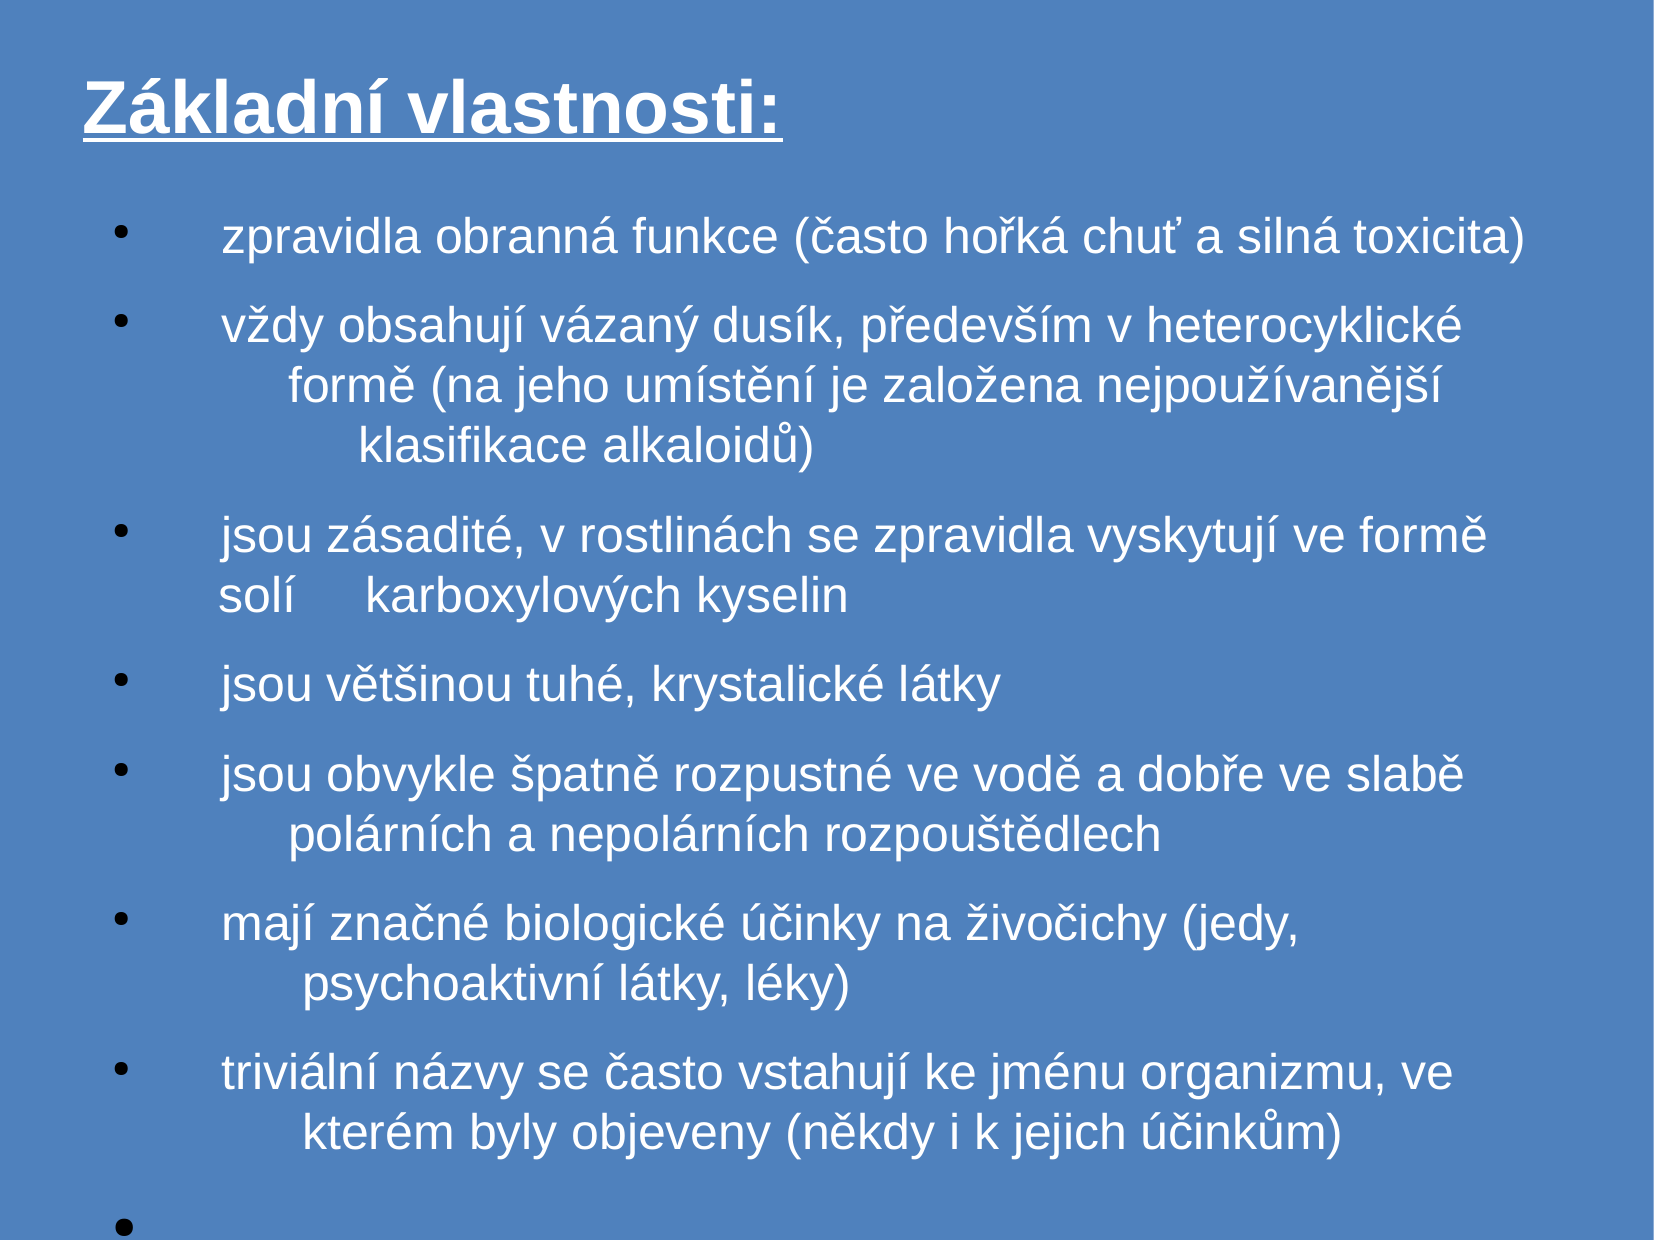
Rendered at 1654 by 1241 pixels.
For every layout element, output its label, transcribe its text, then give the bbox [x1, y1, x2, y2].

title Základní vlastnosti: [82, 0, 1571, 208]
list zpravidla obranná funkce (často hořká chuť a silná toxicita) vždy obsahují vázaný dusík, především v heterocyklické formě (na jeho umístění je založena nejpoužívanější klasifikace alkaloidů) jsou zásadité, v rostlinách se zpravidla vyskytují ve formě solí karboxylových kyselin jsou většinou tuhé, krystalické látky jsou obvykle špatně rozpustné ve vodě a dobře ve slabě polárních a nepolárních rozpouštědlech mají značné biologické účinky na živočichy (jedy, psychoaktivní látky, léky) triviální názvy se často vstahují ke jménu organizmu, ve kterém byly objeveny (někdy i k jejich účinkům) [76, 108, 1565, 1205]
